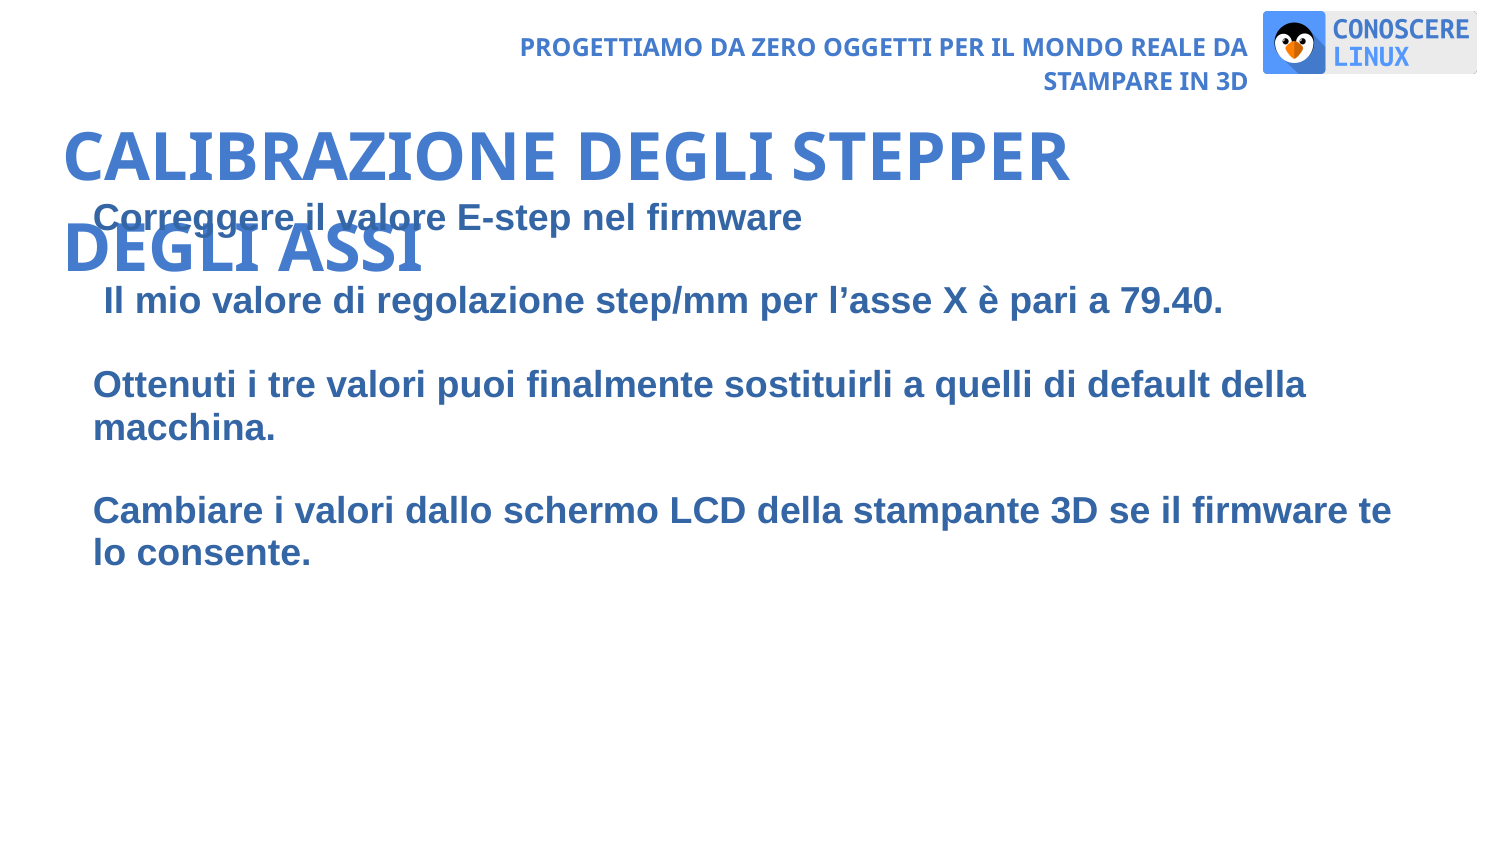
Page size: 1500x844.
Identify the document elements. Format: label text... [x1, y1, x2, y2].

text_box CALIBRAZIONE DEGLI STEPPER DEGLI ASSI [47, 102, 1276, 189]
picture [1263, 11, 1477, 74]
text_box Correggere il valore E-step nel firmware Il mio valore di regolazione step/mm per l’asse X è pari a 79.40. Ottenuti i tre valori puoi finalmente sostituirli a quelli di default della macchina. Cambiare i valori dallo schermo LCD della stampante 3D se il firmware te lo consente. [78, 188, 1442, 624]
text_box PROGETTIAMO DA ZERO OGGETTI PER IL MONDO REALE DA STAMPARE IN 3D [437, 21, 1264, 91]
